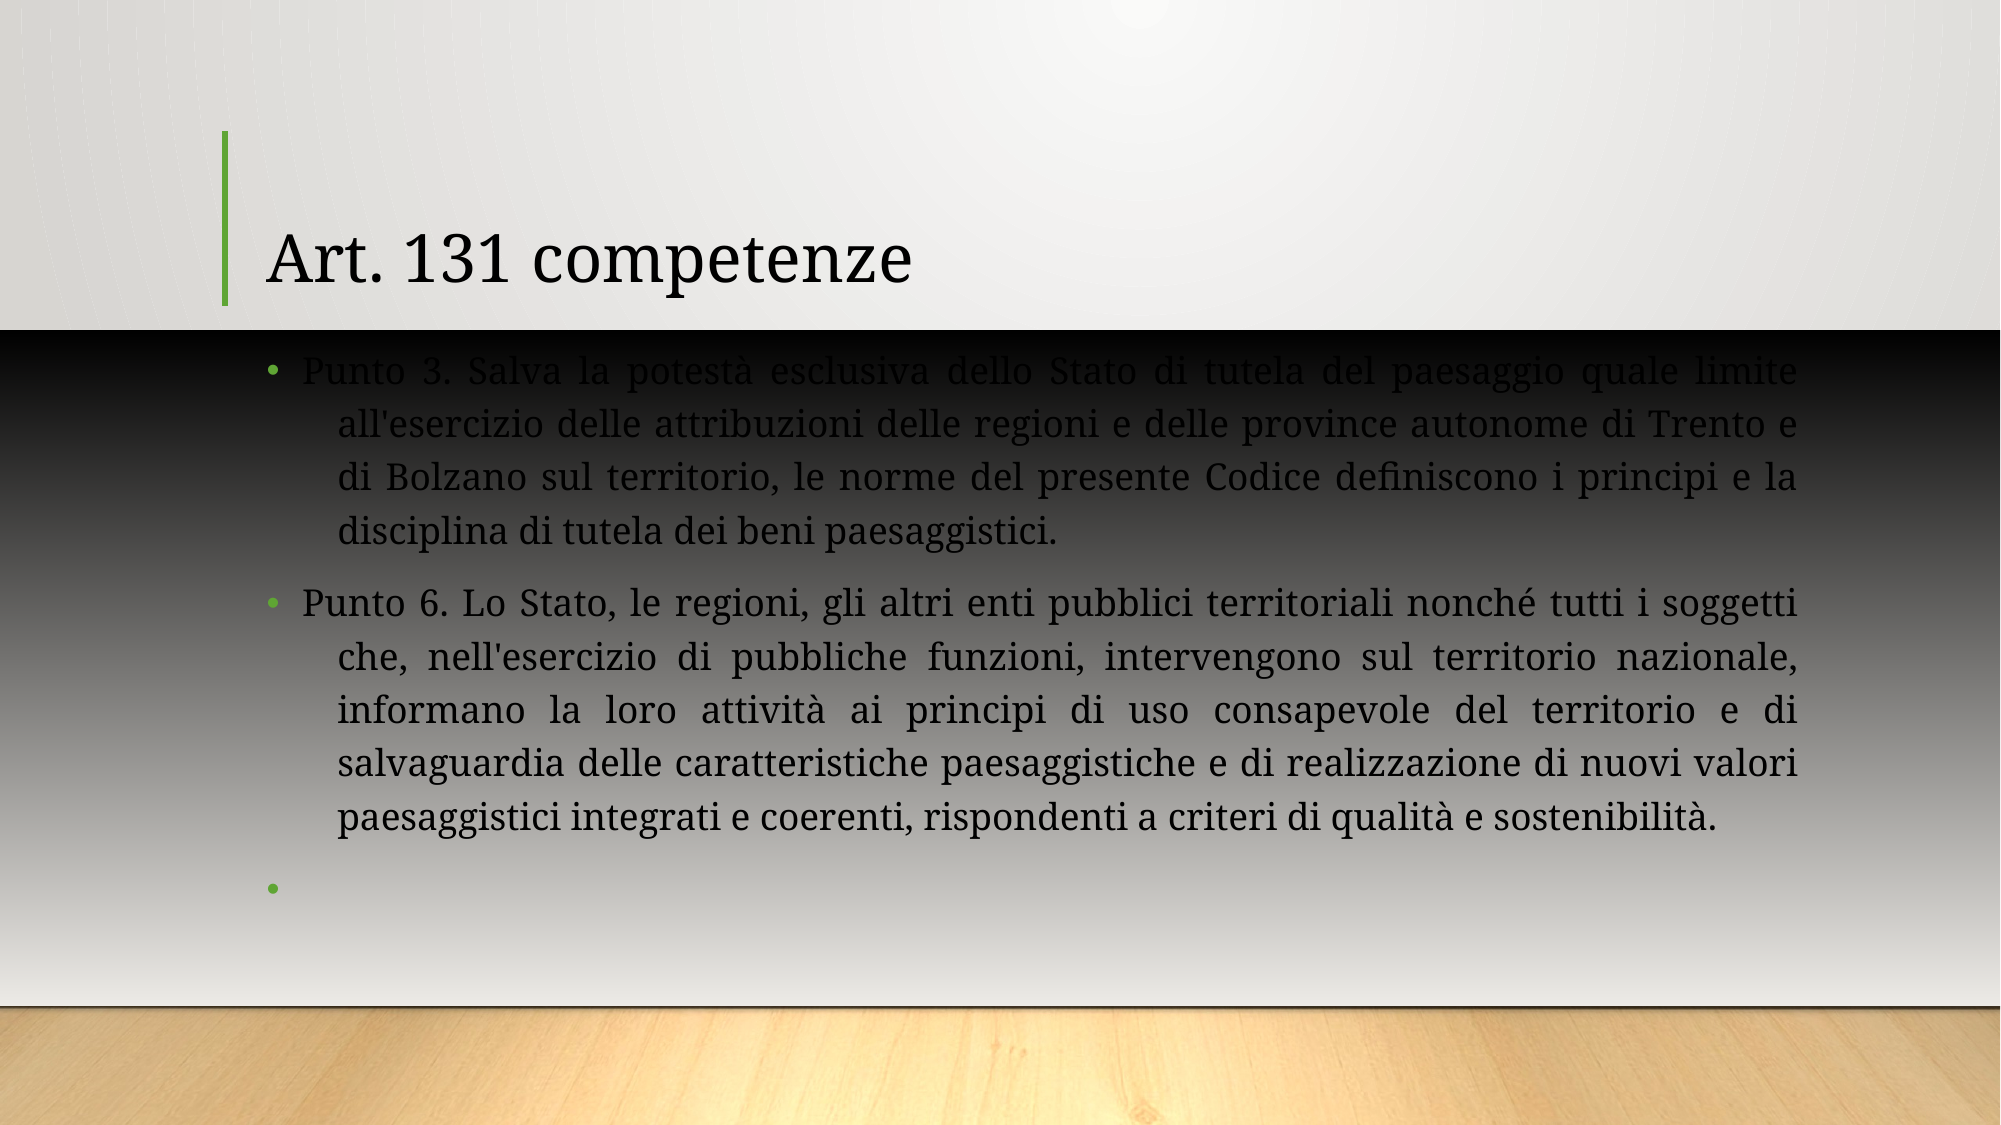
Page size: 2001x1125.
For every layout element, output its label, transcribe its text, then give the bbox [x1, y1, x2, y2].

title Art. 131 competenze [251, 131, 1814, 305]
list Punto 3. Salva la potestà esclusiva dello Stato di tutela del paesaggio quale limite all'esercizio delle attribuzioni delle regioni e delle province autonome di Trento e di Bolzano sul territorio, le norme del presente Codice definiscono i principi e la disciplina di tutela dei beni paesaggistici. Punto 6. Lo Stato, le regioni, gli altri enti pubblici territoriali nonché tutti i soggetti che, nell'esercizio di pubbliche funzioni, intervengono sul territorio nazionale, informano la loro attività ai principi di uso consapevole del territorio e di salvaguardia delle caratteristiche paesaggistiche e di realizzazione di nuovi valori paesaggistici integrati e coerenti, rispondenti a criteri di qualità e sostenibilità. [251, 330, 1814, 897]
